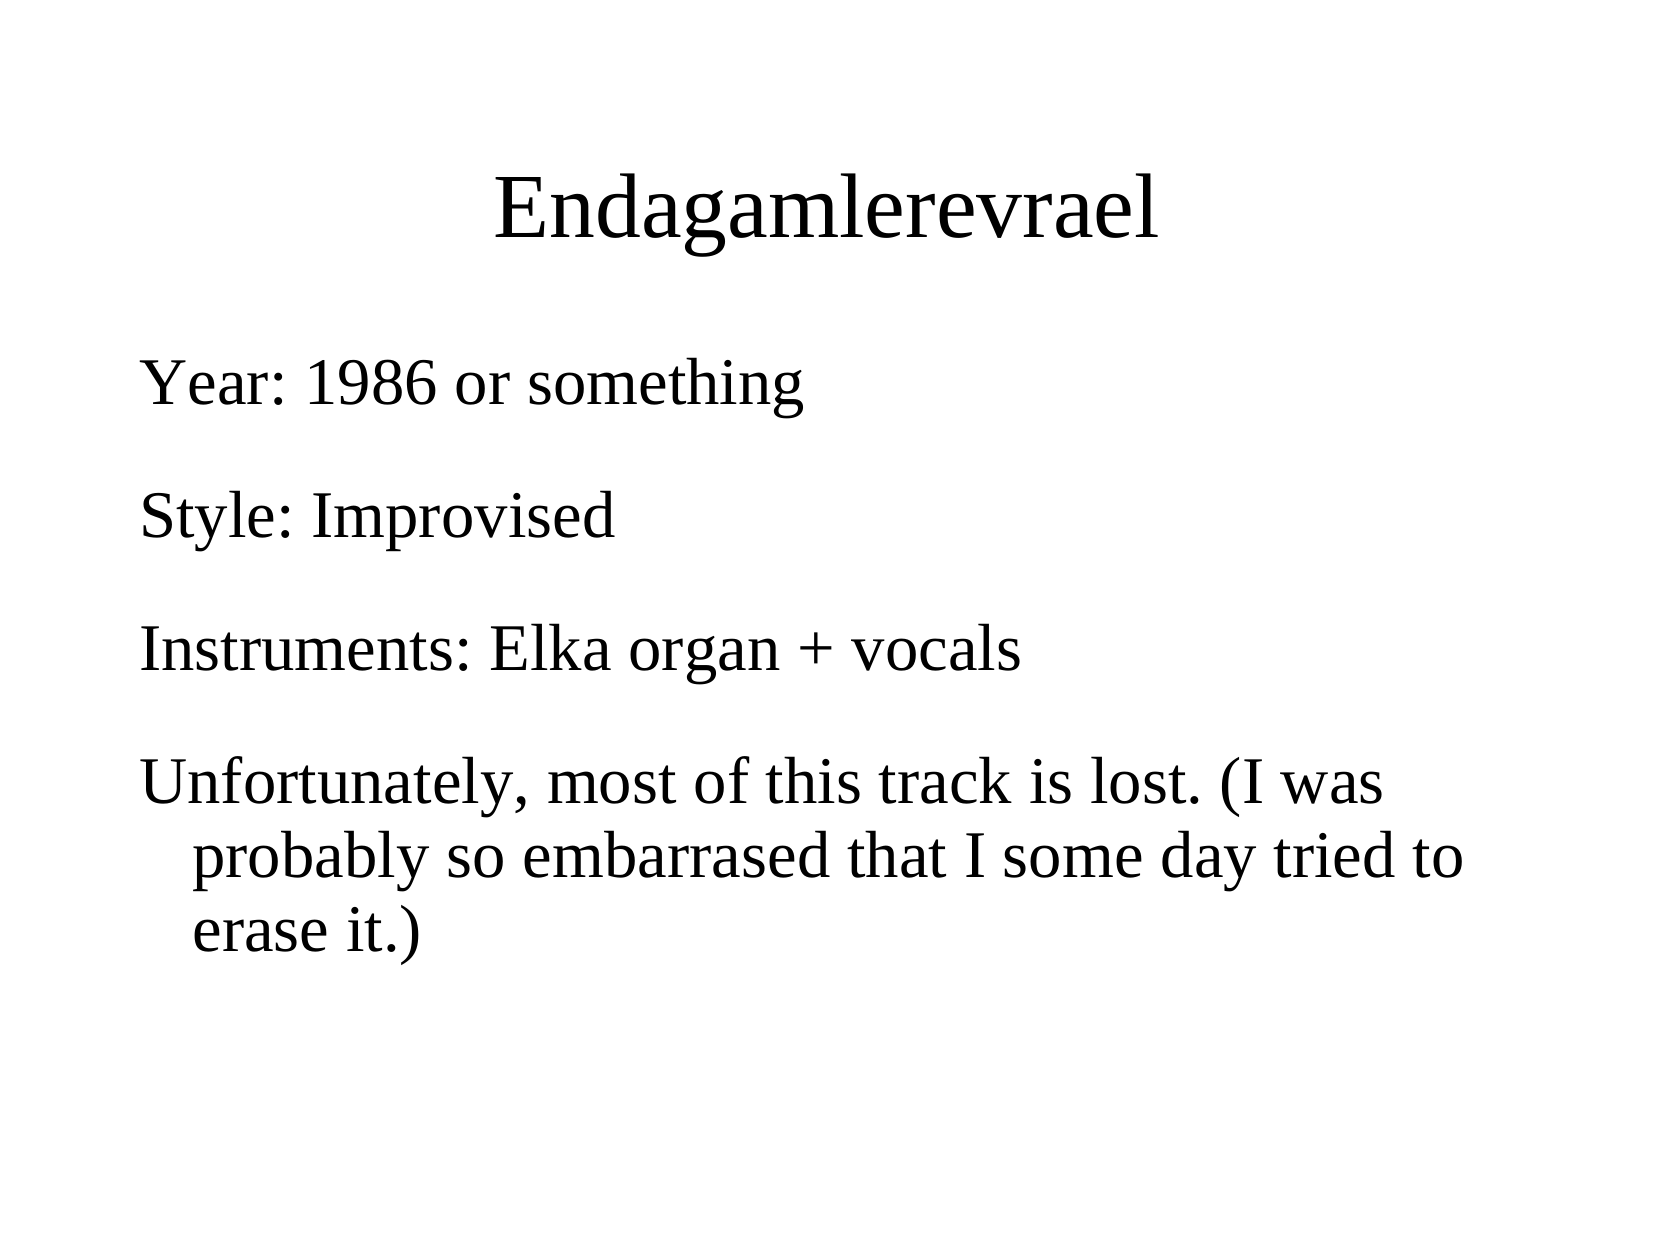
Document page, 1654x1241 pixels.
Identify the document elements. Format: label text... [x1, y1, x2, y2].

title Endagamlerevrael [121, 102, 1534, 311]
list Year: 1986 or something Style: Improvised Instruments: Elka organ + vocals Unfortunately, most of this track is lost. (I was probably so embarrased that I some day tried to erase it.) [121, 344, 1534, 1241]
